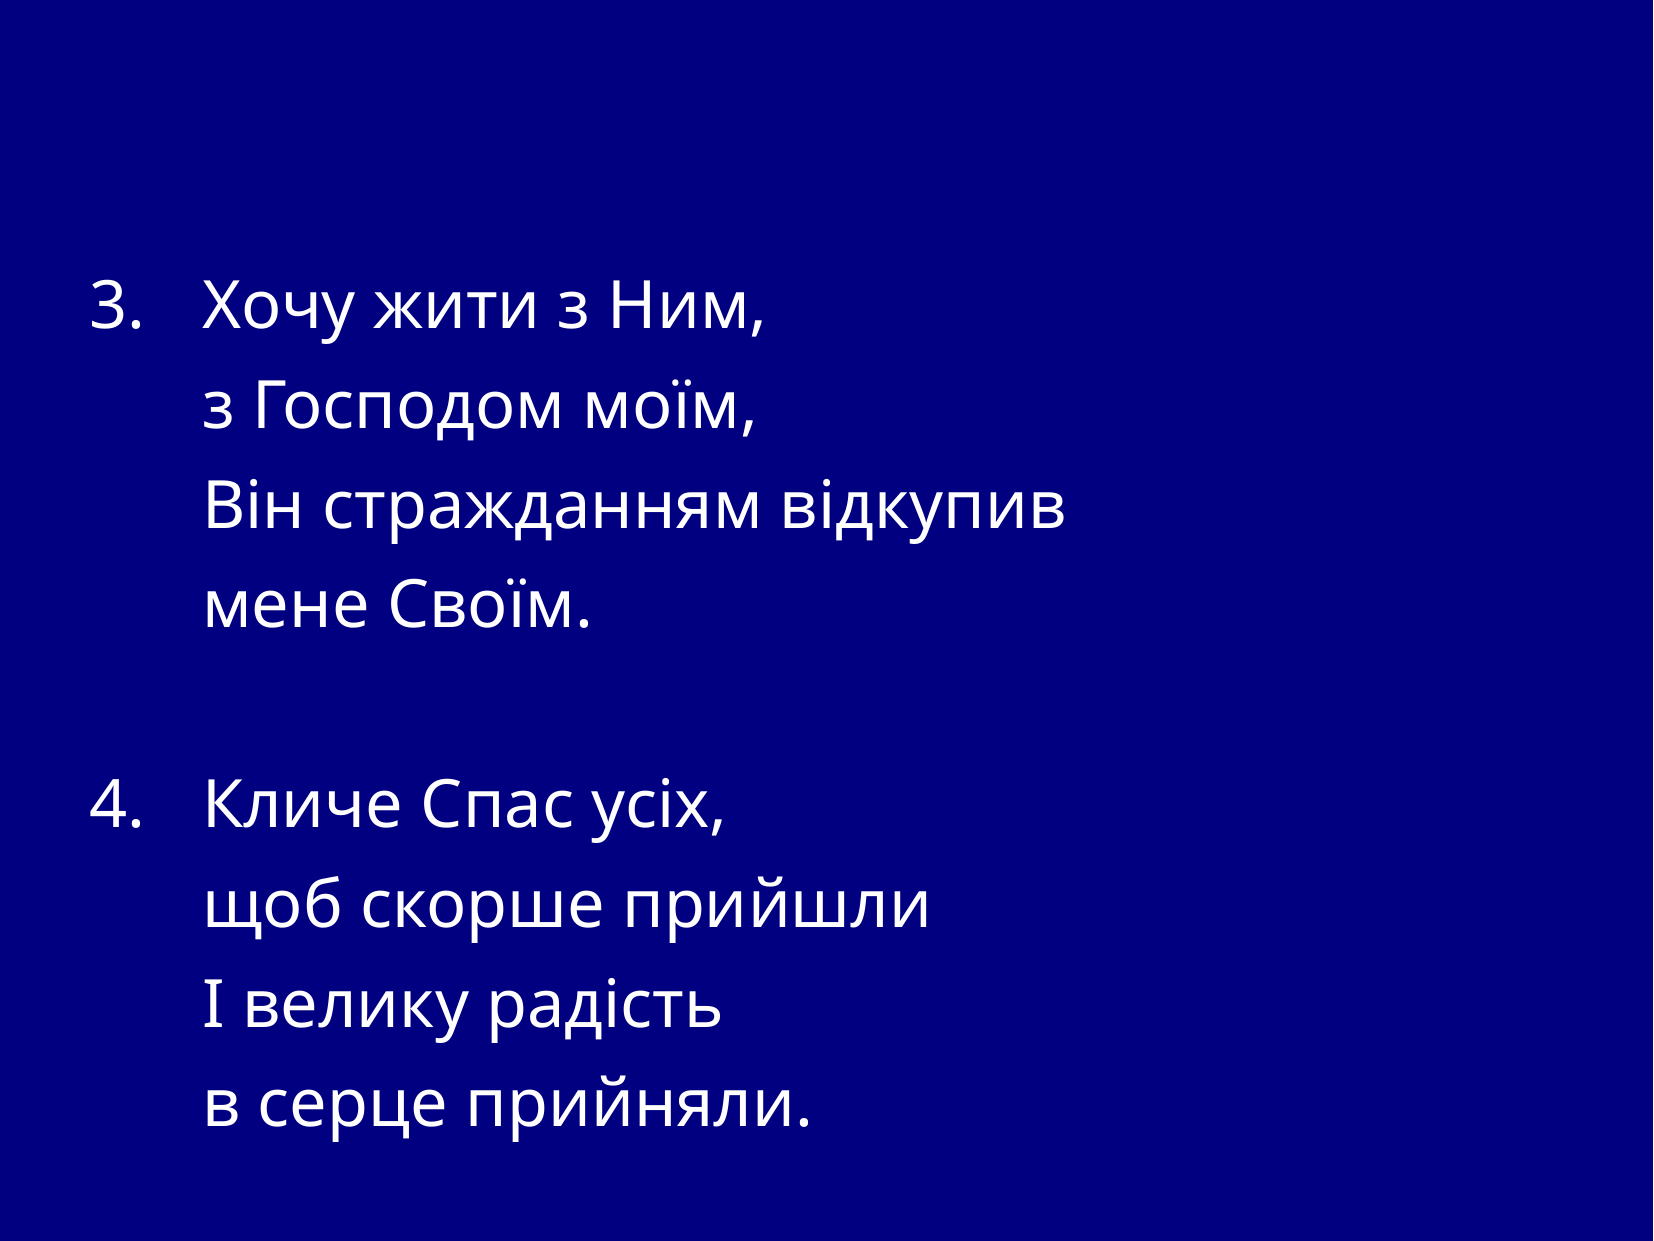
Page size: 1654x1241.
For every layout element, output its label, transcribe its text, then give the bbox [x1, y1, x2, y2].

text_box 3. Хочу жити з Ним, з Господом моїм, Він стражданням відкупив мене Своїм. 4. Кличе Спас усіх, щоб скорше прийшли І велику радість в серце прийняли. [75, 150, 1576, 1163]
